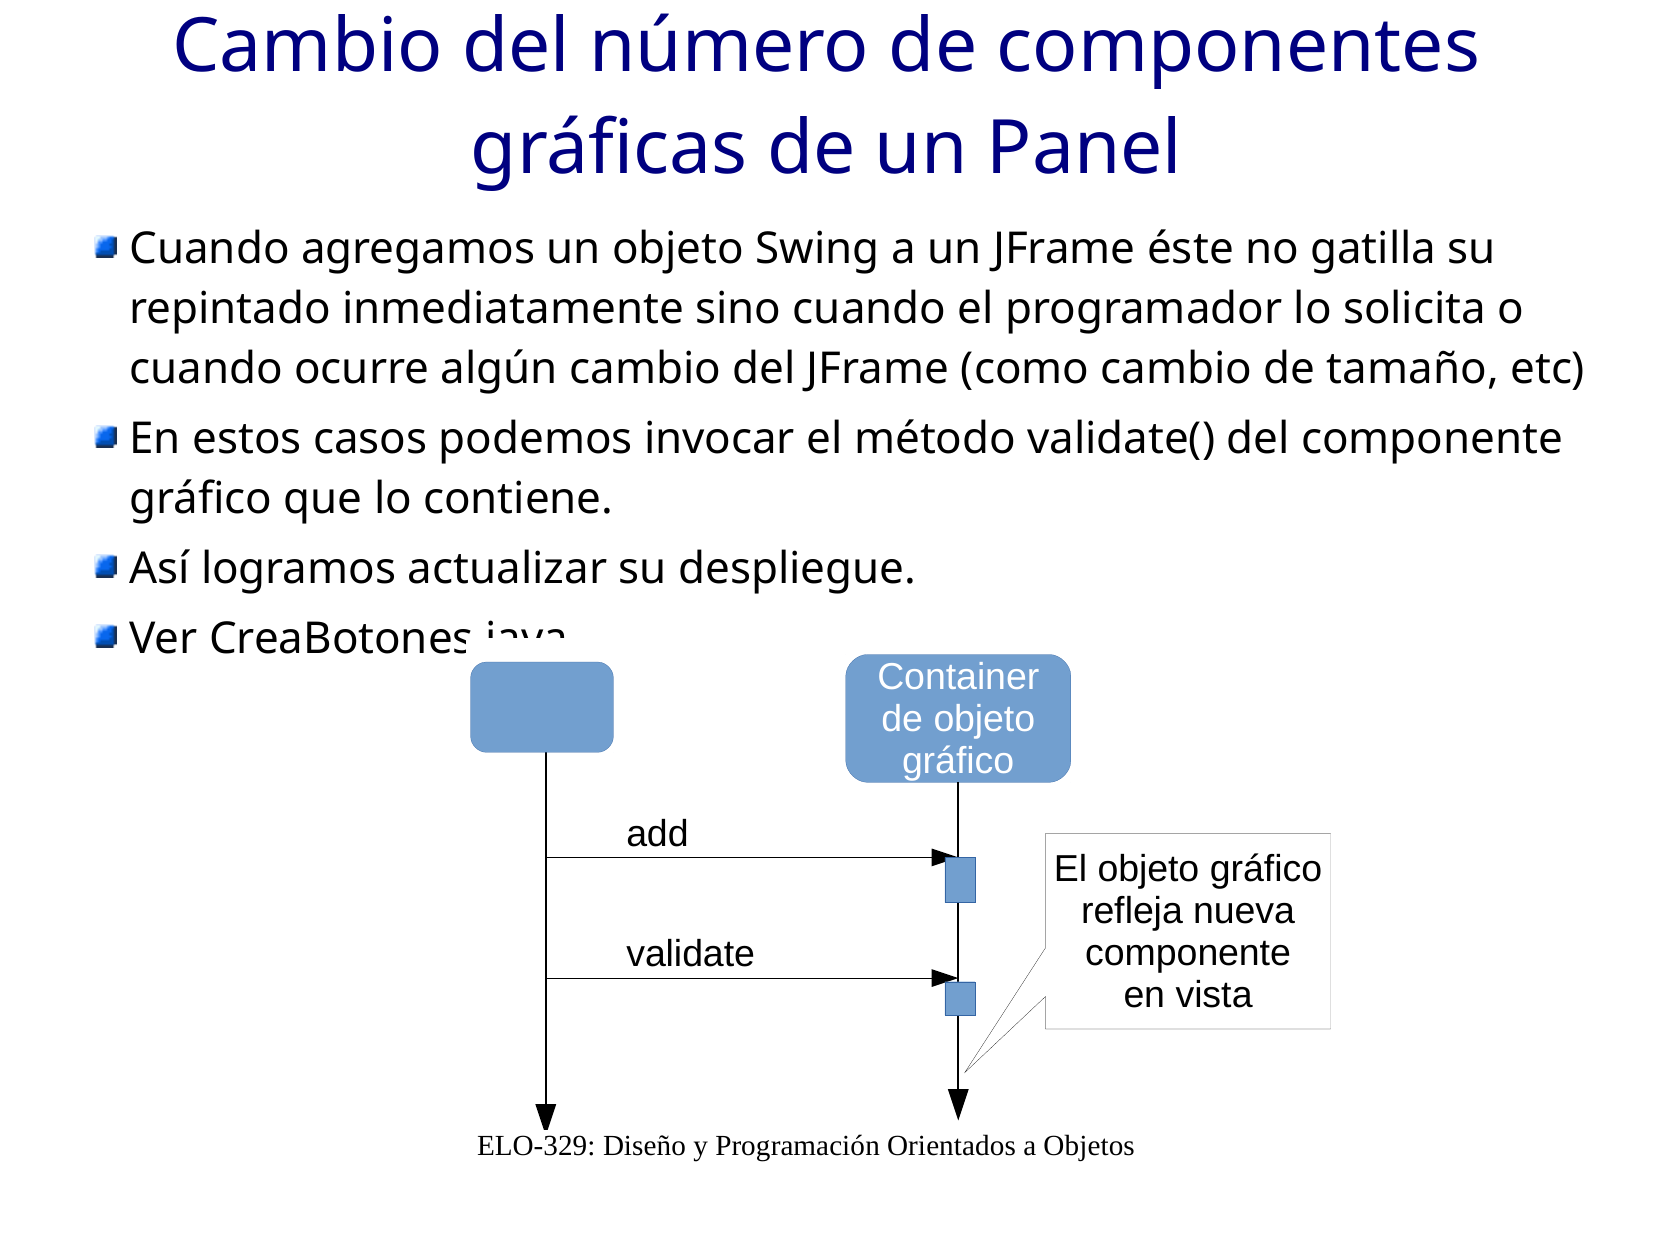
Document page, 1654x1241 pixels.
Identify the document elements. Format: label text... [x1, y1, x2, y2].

title Cambio del número de componentes gráficas de un Panel [82, 11, 1571, 177]
list Cuando agregamos un objeto Swing a un JFrame éste no gatilla su repintado inmediatamente sino cuando el programador lo solicita o cuando ocurre algún cambio del JFrame (como cambio de tamaño, etc) En estos casos podemos invocar el método validate() del componente gráfico que lo contiene. Así logramos actualizar su despliegue. Ver CreaBotones.java [82, 216, 1654, 667]
chart [465, 637, 1342, 1130]
